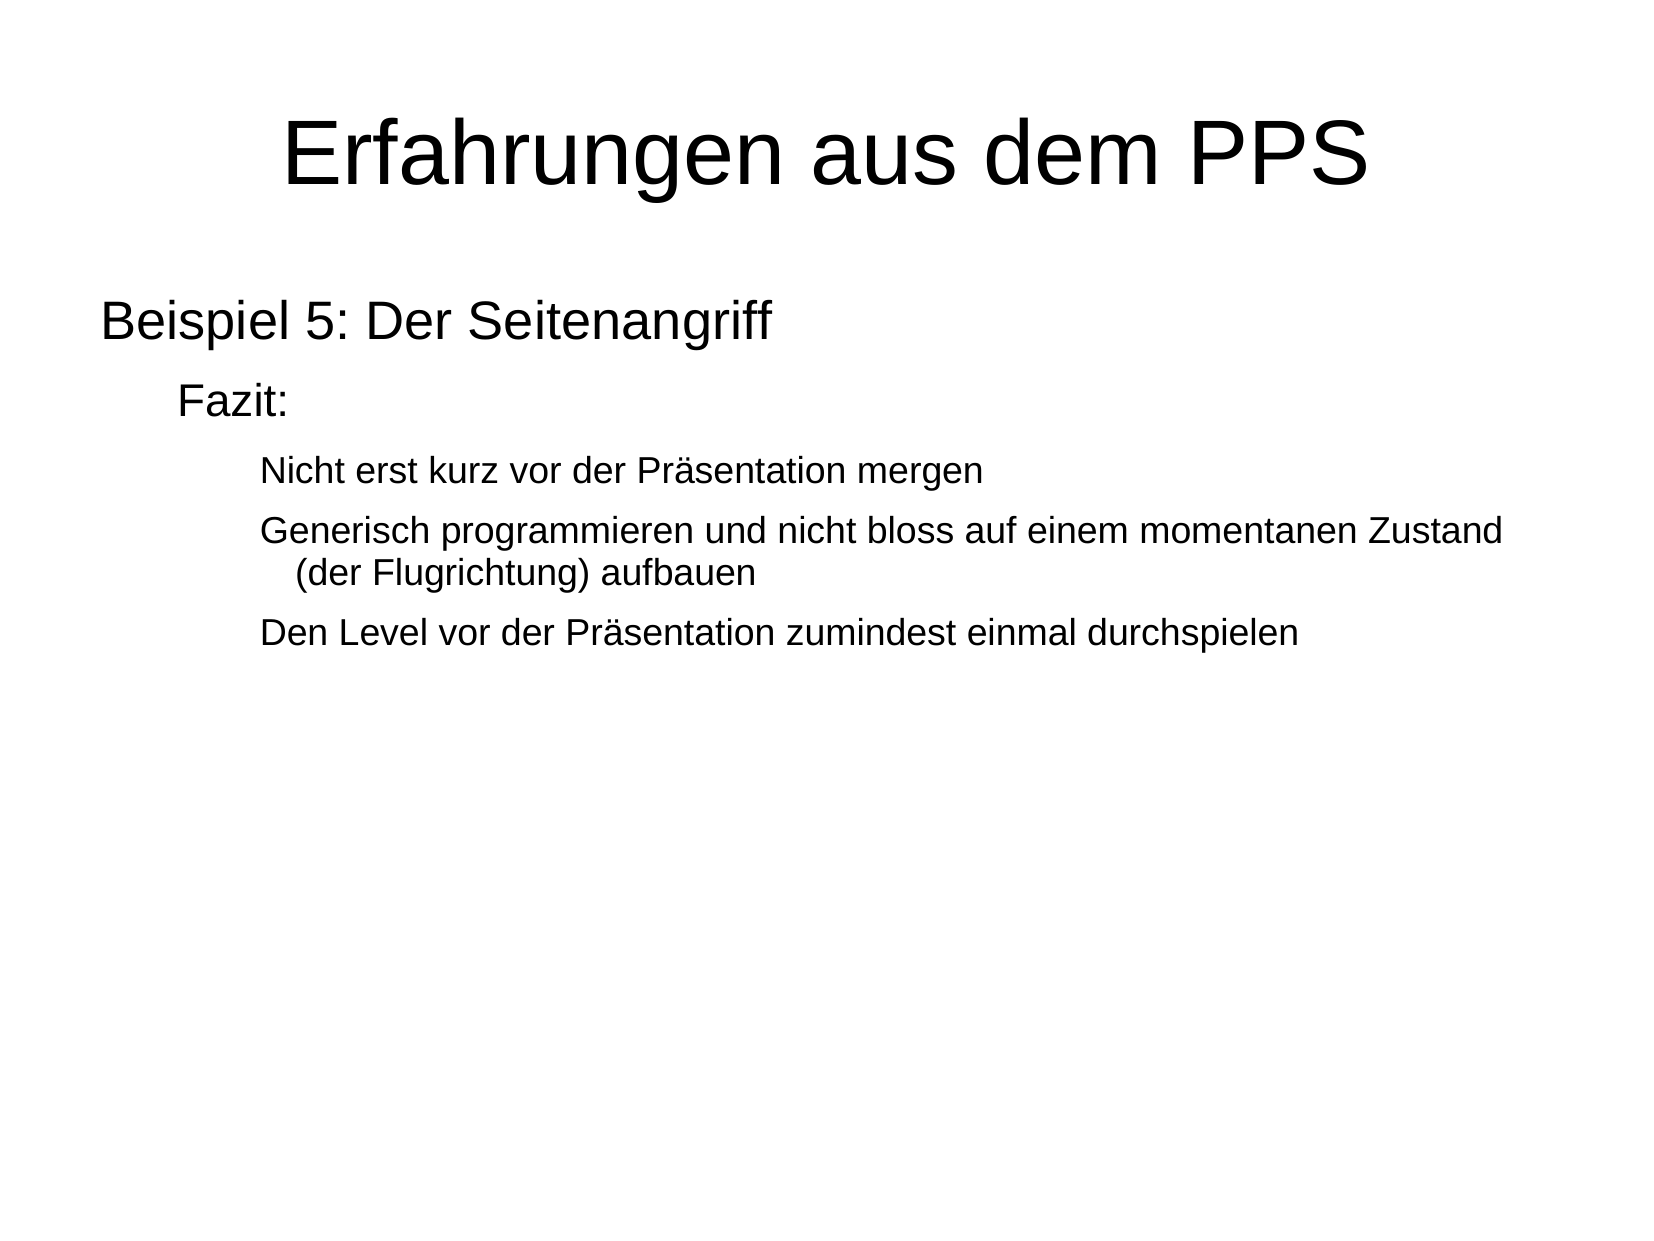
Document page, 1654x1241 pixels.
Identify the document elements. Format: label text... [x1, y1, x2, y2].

title Erfahrungen aus dem PPS [82, 56, 1571, 250]
list Beispiel 5: Der Seitenangriff Fazit: Nicht erst kurz vor der Präsentation mergen Generisch programmieren und nicht bloss auf einem momentanen Zustand (der Flugrichtung) aufbauen Den Level vor der Präsentation zumindest einmal durchspielen [82, 290, 1571, 1094]
